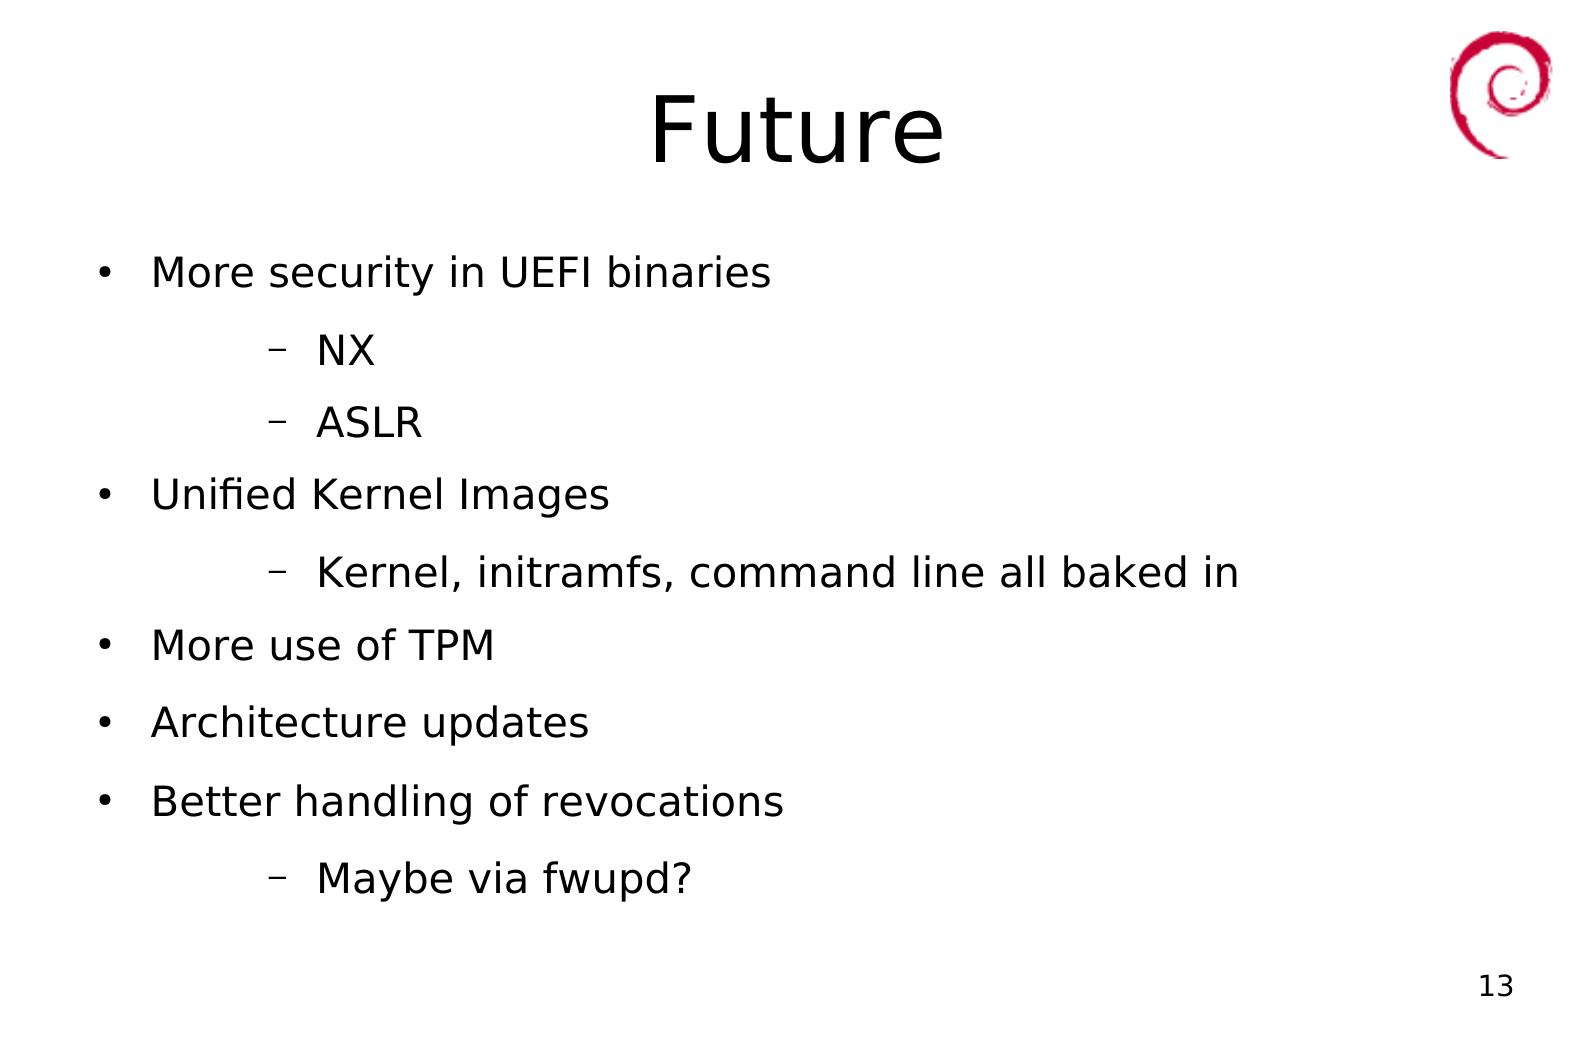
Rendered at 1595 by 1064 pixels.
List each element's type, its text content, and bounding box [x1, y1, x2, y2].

list More security in UEFI binaries NX ASLR Unified Kernel Images Kernel, initramfs, command line all baked in More use of TPM Architecture updates Better handling of revocations Maybe via fwupd? [79, 248, 1515, 951]
title Future [79, 42, 1515, 220]
picture [1450, 31, 1555, 159]
